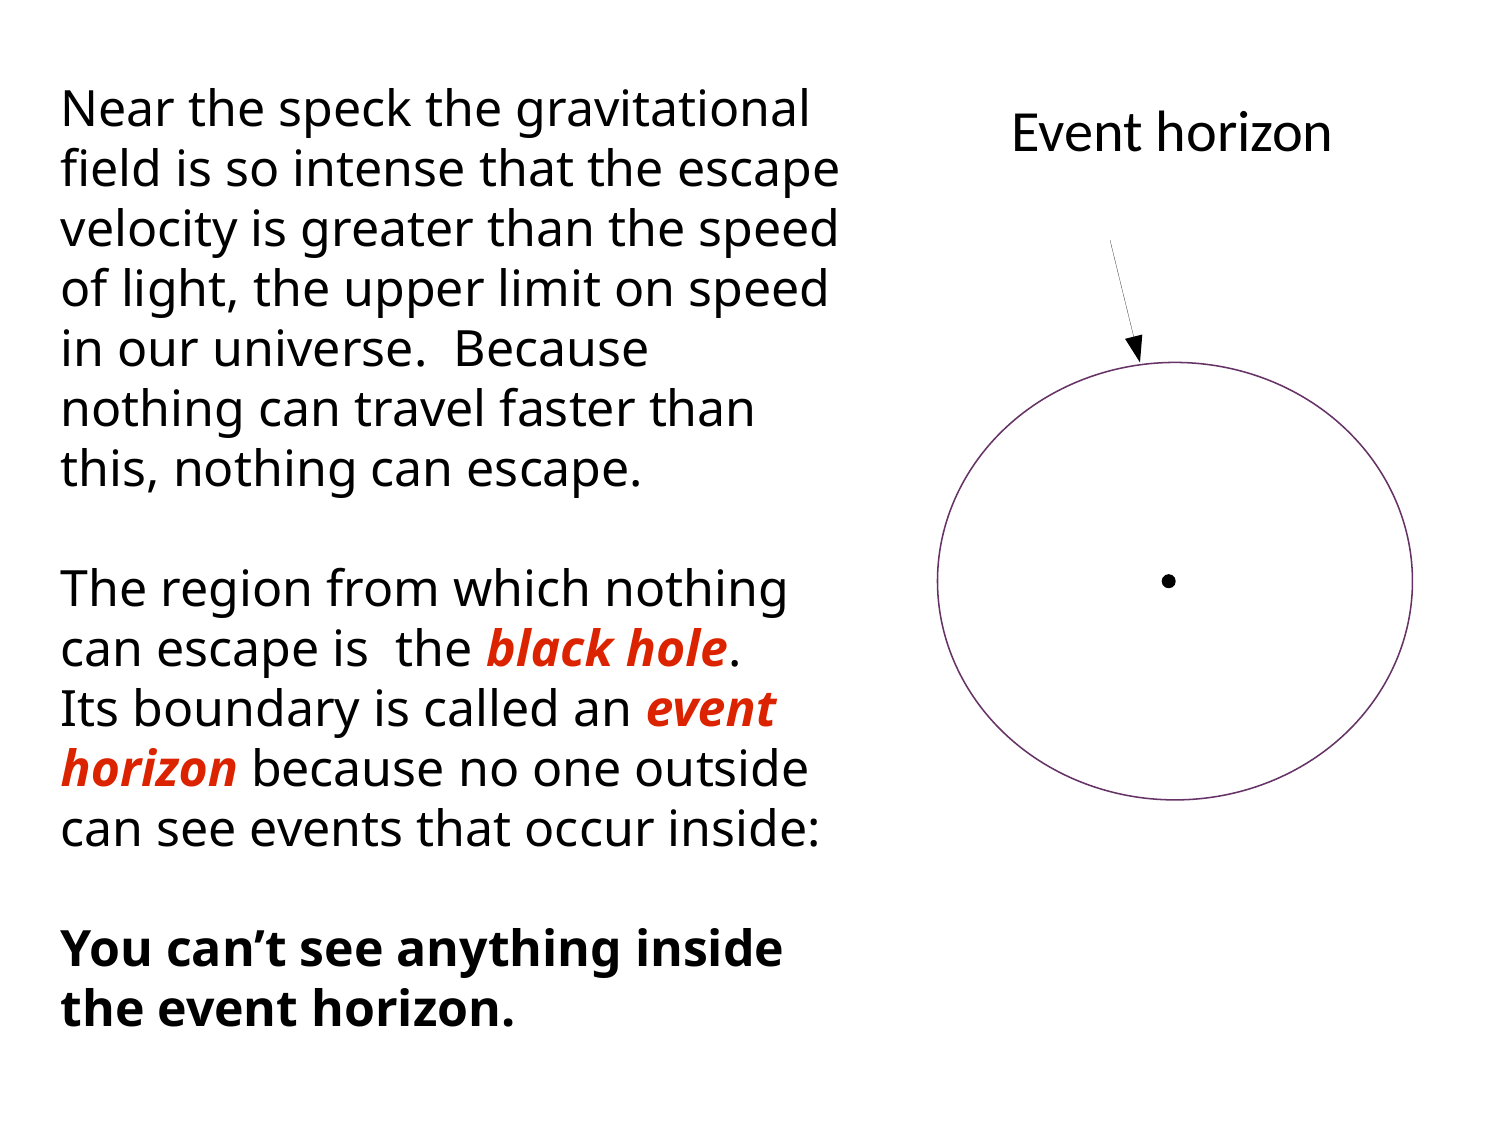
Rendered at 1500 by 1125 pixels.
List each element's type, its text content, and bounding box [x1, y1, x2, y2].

text_box Near the speck the gravitational field is so intense that the escape velocity is greater than the speed of light, the upper limit on speed in our universe. Because nothing can travel faster than this, nothing can escape. The region from which nothing can escape is the black hole. Its boundary is called an event horizon because no one outside can see events that occur inside: You can’t see anything inside the event horizon. [45, 68, 857, 1044]
text_box [1162, 574, 1175, 588]
text_box Event horizon [996, 85, 1395, 171]
